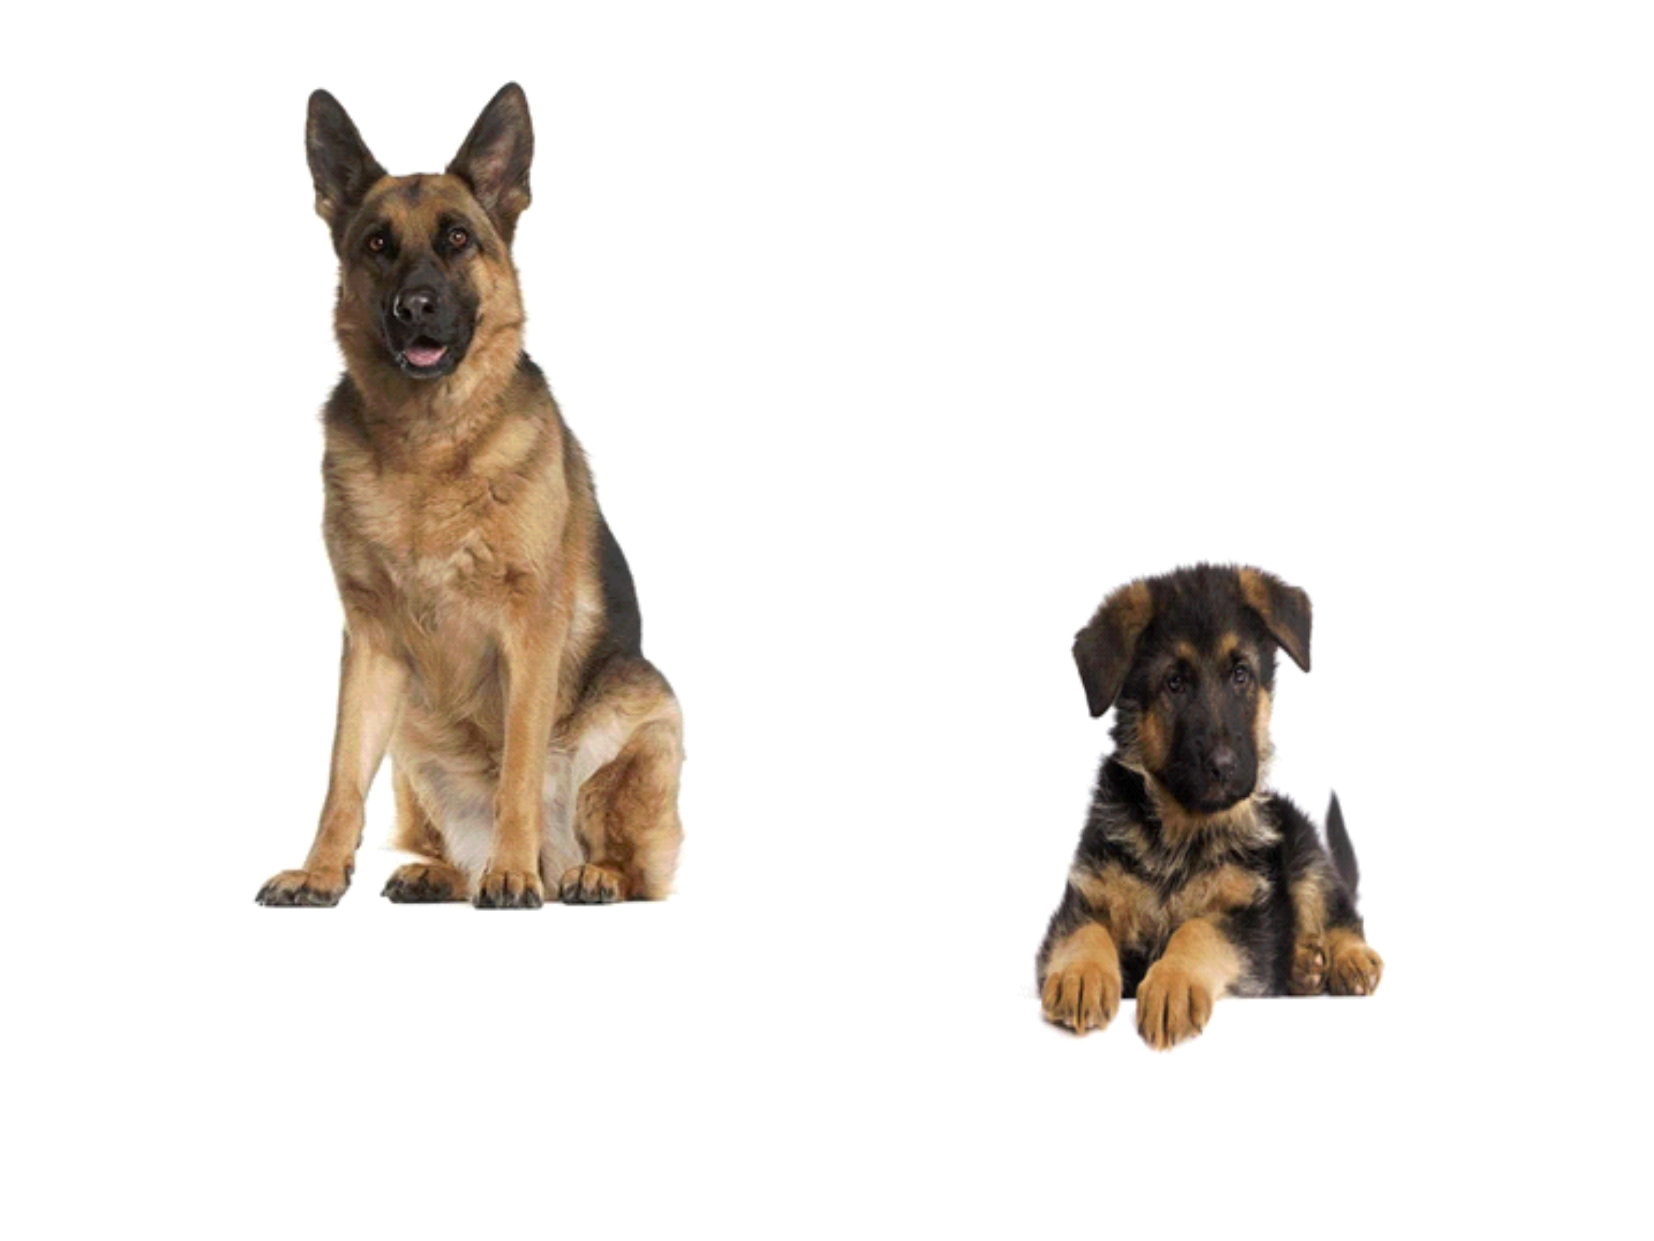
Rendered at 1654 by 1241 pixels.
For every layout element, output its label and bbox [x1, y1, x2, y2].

picture [980, 543, 1512, 1075]
picture [37, 79, 886, 922]
